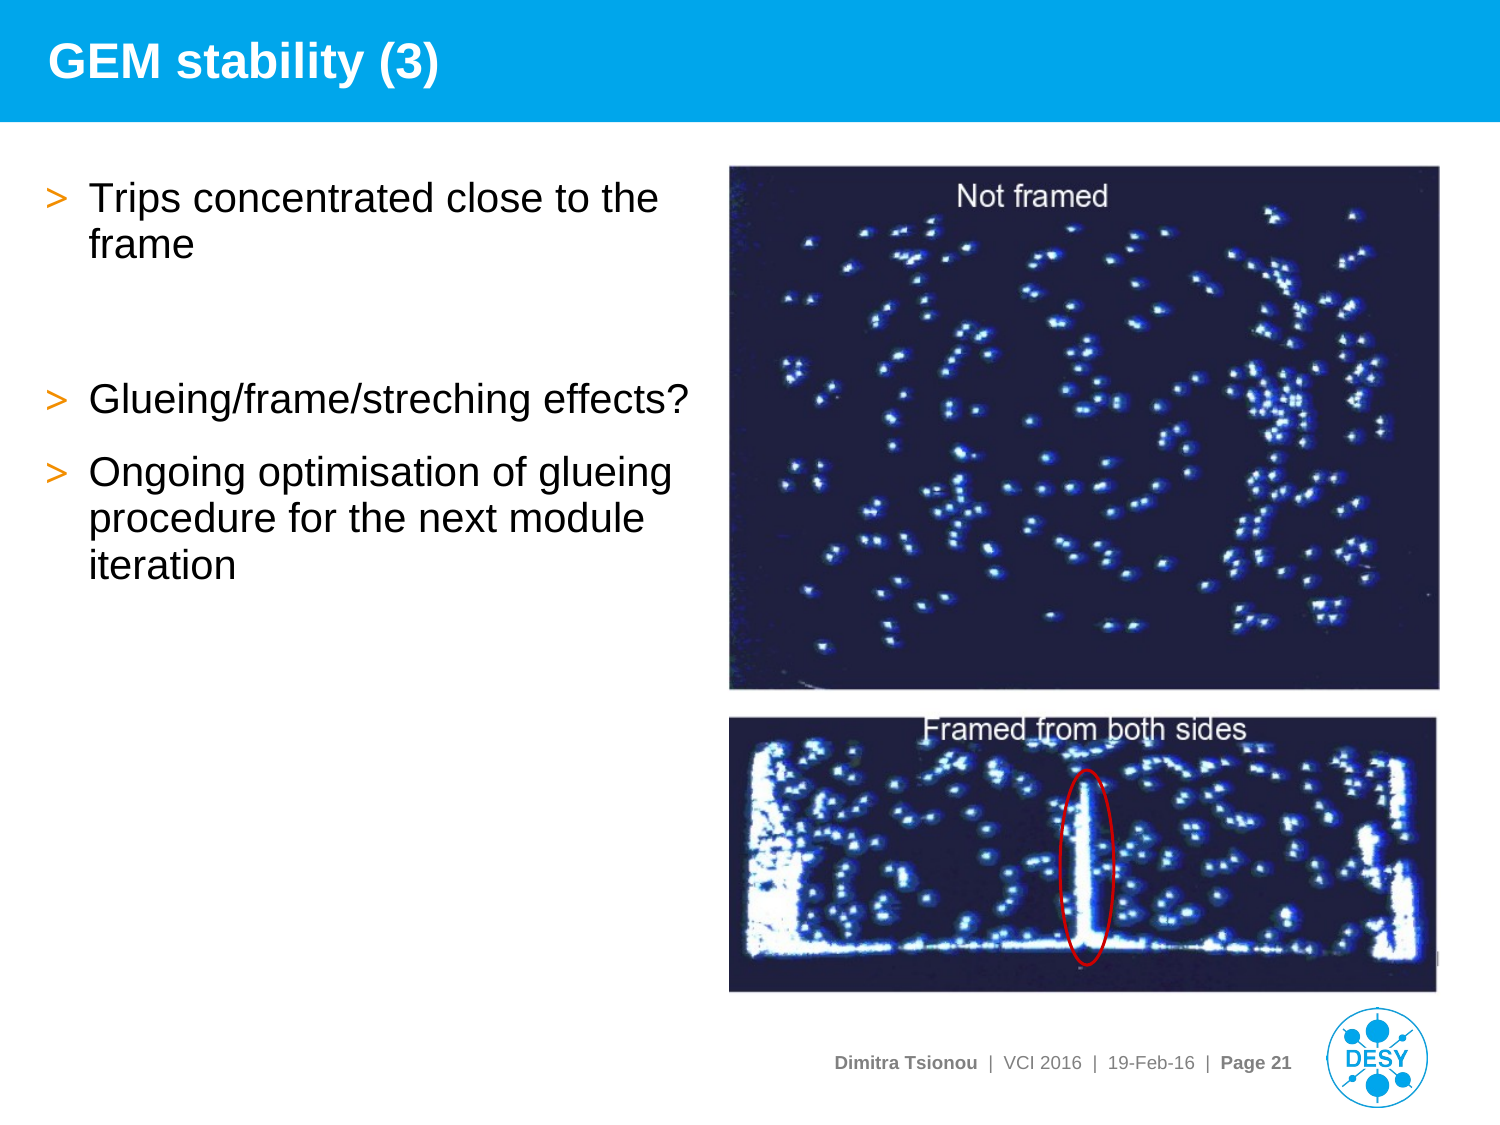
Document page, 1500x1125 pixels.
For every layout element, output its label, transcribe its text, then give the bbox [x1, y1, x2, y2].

picture [1326, 1007, 1428, 1108]
picture [727, 164, 1440, 693]
list Trips concentrated close to the frame Glueing/frame/streching effects? Ongoing optimisation of glueing procedure for the next module iteration [45, 174, 698, 797]
title GEM stability (3) [47, 16, 1446, 107]
picture [729, 708, 1442, 998]
